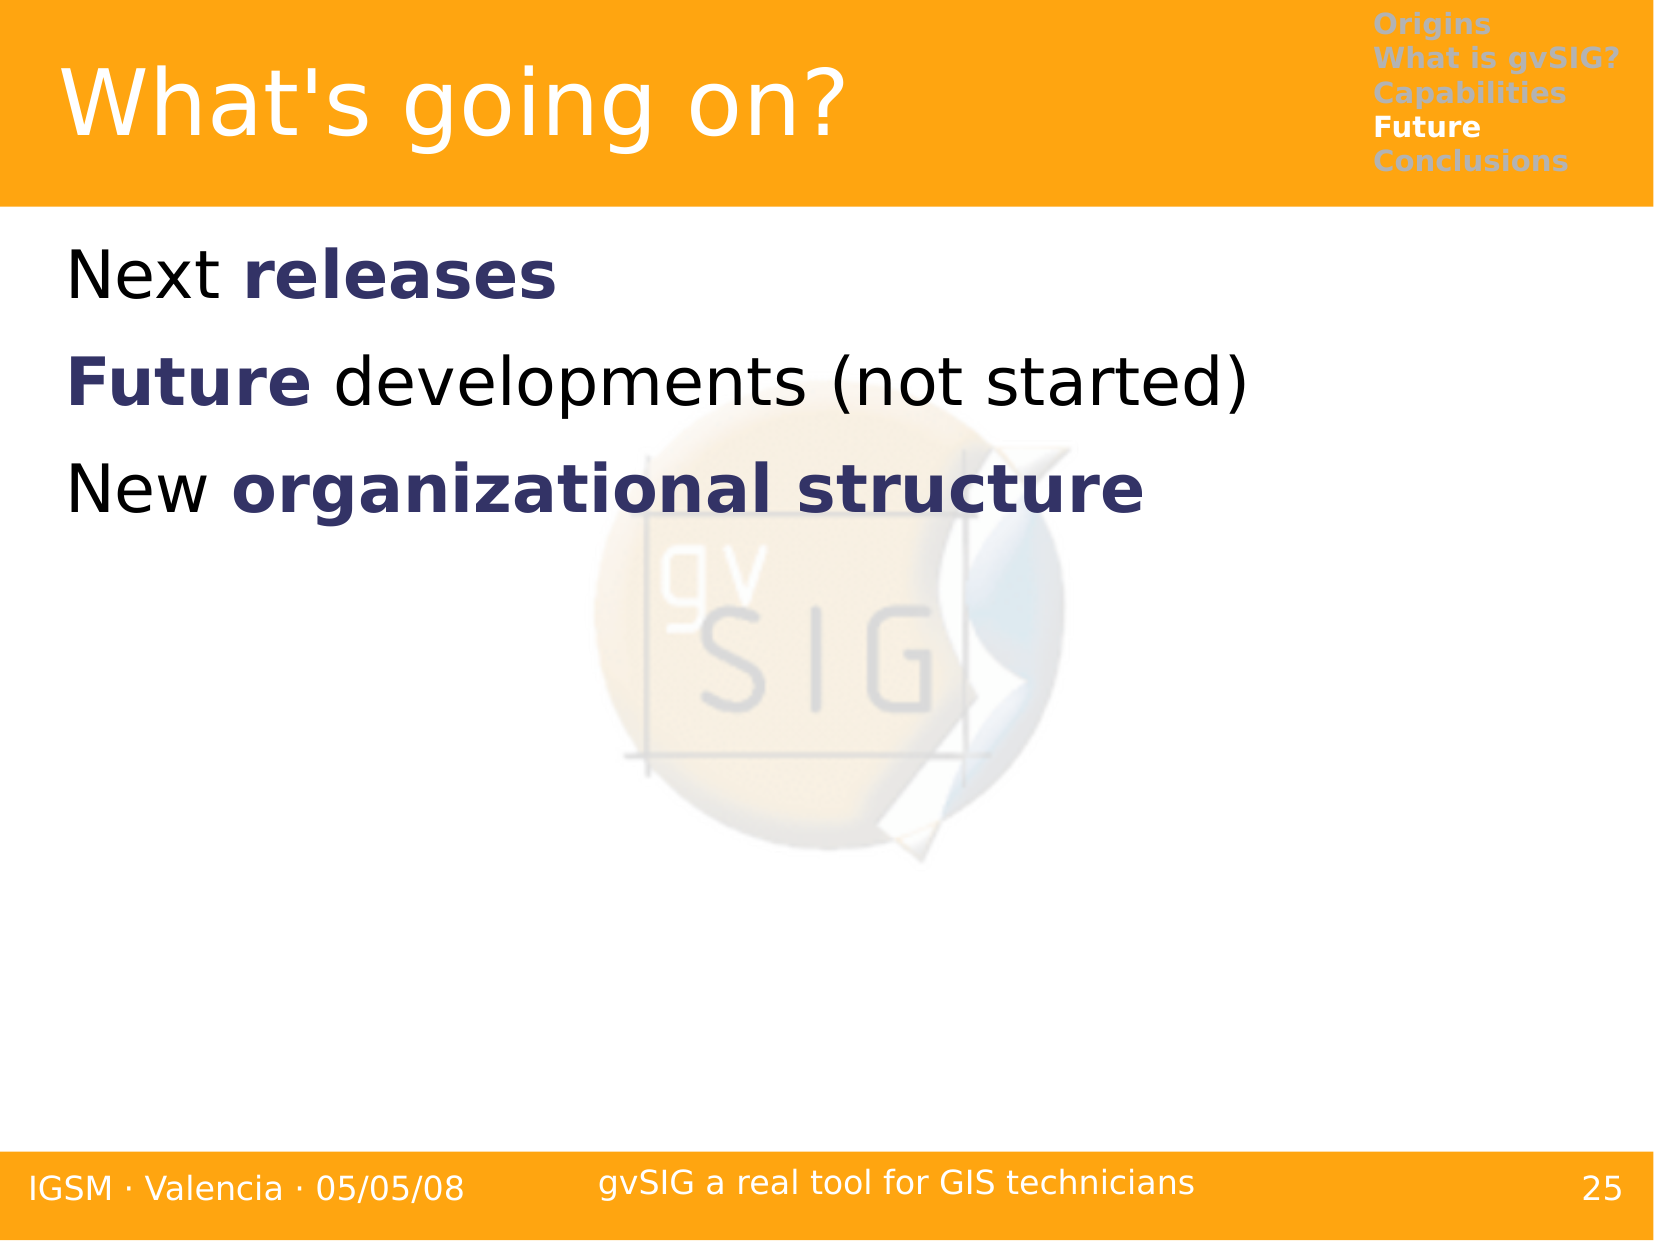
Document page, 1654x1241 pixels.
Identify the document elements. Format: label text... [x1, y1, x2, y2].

text_box Origins What is gvSIG? Capabilities Future Conclusions [1358, 0, 1654, 207]
title What's going on? [59, 29, 1358, 178]
list Next releases Future developments (not started) New organizational structure [47, 236, 1595, 1108]
